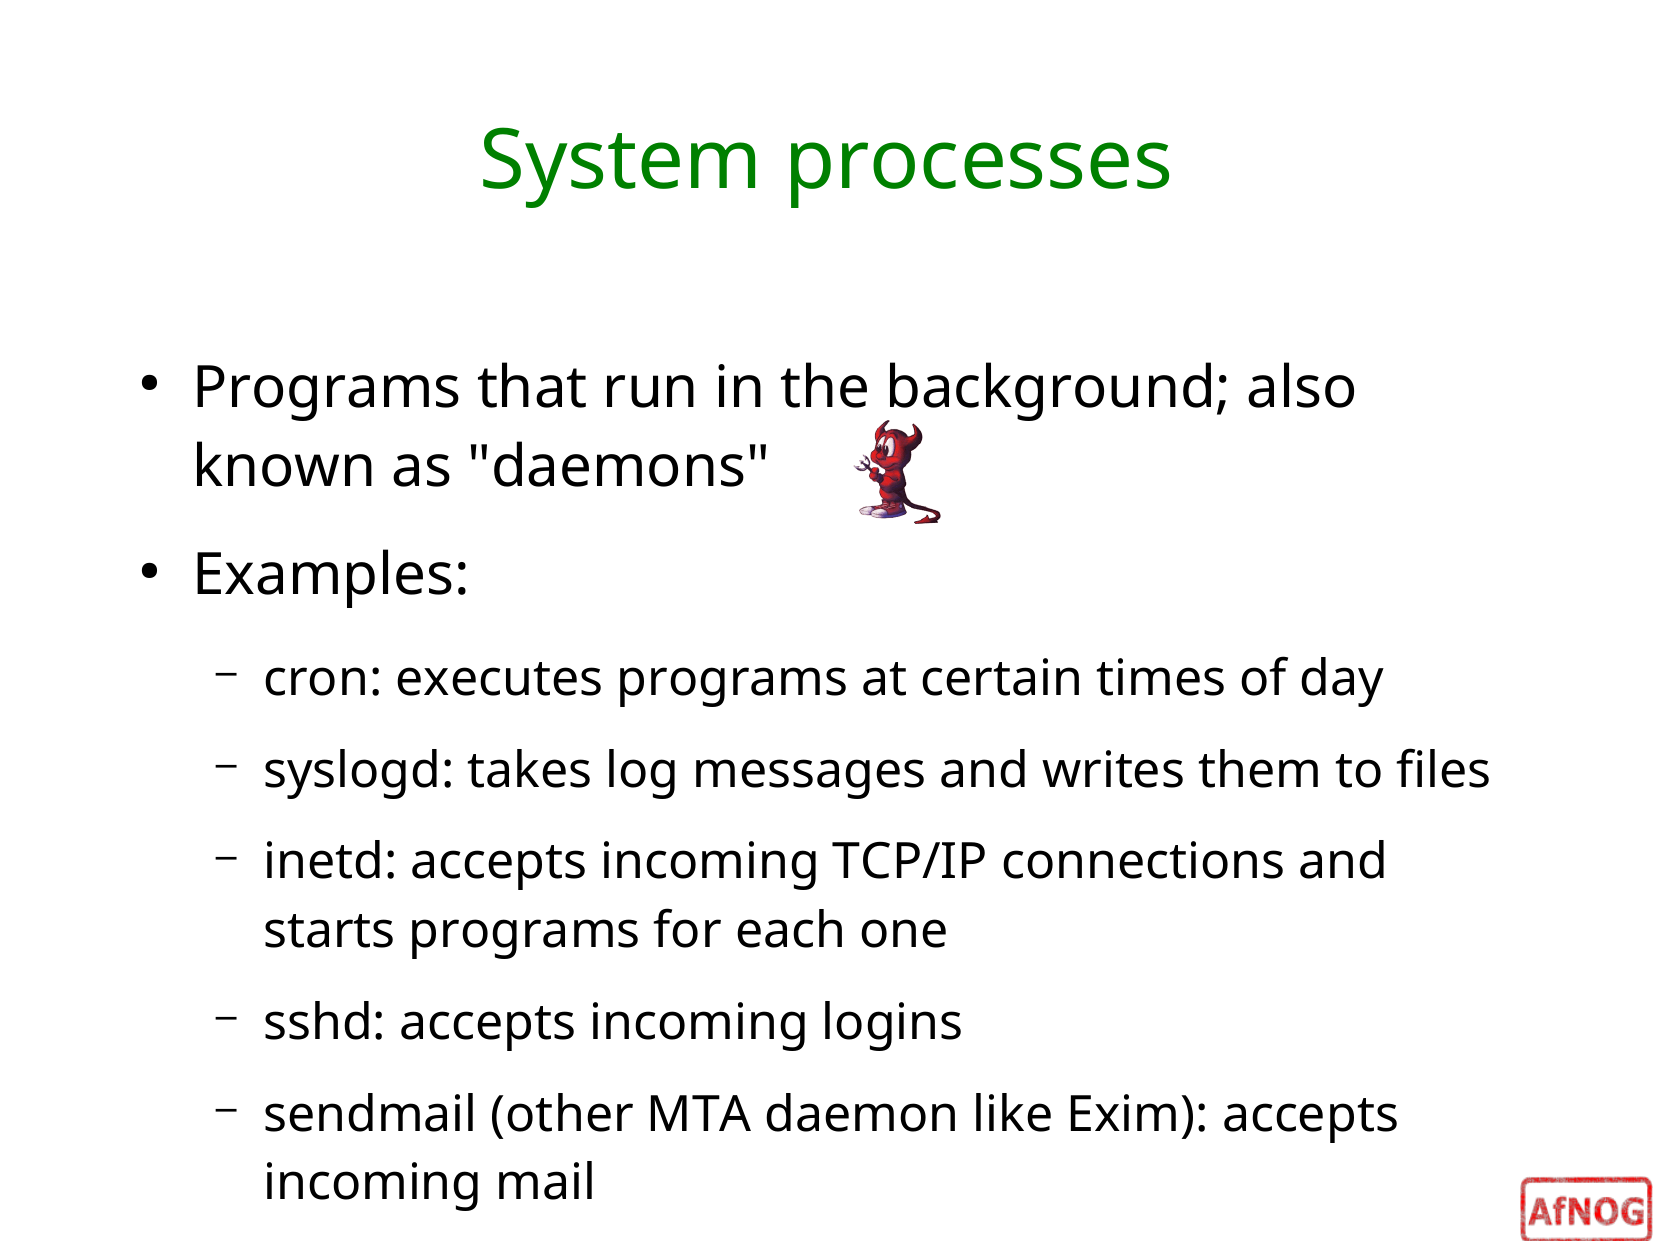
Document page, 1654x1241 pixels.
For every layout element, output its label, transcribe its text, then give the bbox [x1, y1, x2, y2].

title System processes [121, 73, 1533, 241]
picture [1519, 1175, 1654, 1241]
picture [851, 418, 942, 525]
list Programs that run in the background; also known as "daemons" Examples: cron: executes programs at certain times of day syslogd: takes log messages and writes them to files inetd: accepts incoming TCP/IP connections and starts programs for each one sshd: accepts incoming logins sendmail (other MTA daemon like Exim): accepts incoming mail [121, 344, 1533, 1168]
